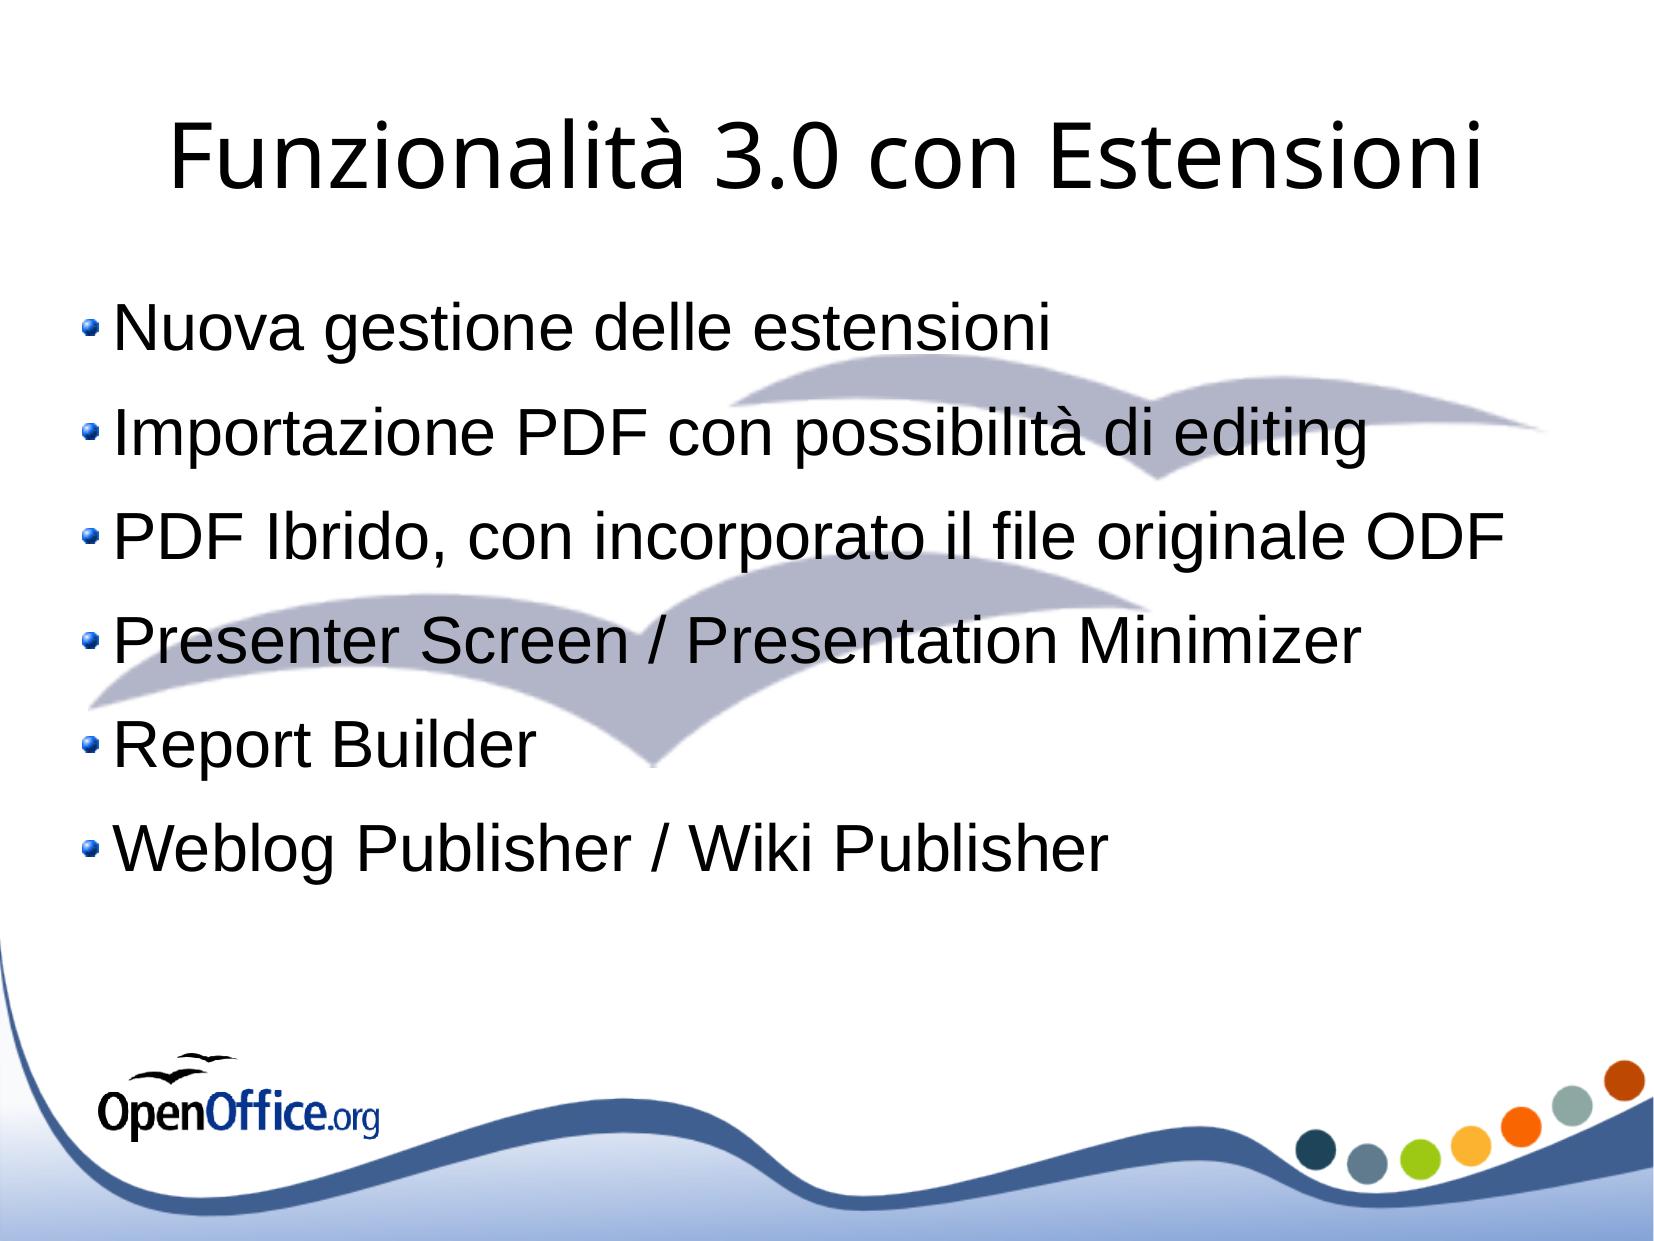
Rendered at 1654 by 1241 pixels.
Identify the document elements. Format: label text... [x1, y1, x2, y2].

title Funzionalità 3.0 con Estensioni [82, 49, 1571, 257]
list Nuova gestione delle estensioni Importazione PDF con possibilità di editing PDF Ibrido, con incorporato il file originale ODF Presenter Screen / Presentation Minimizer Report Builder Weblog Publisher / Wiki Publisher [82, 290, 1571, 1109]
picture [0, 938, 1654, 1241]
